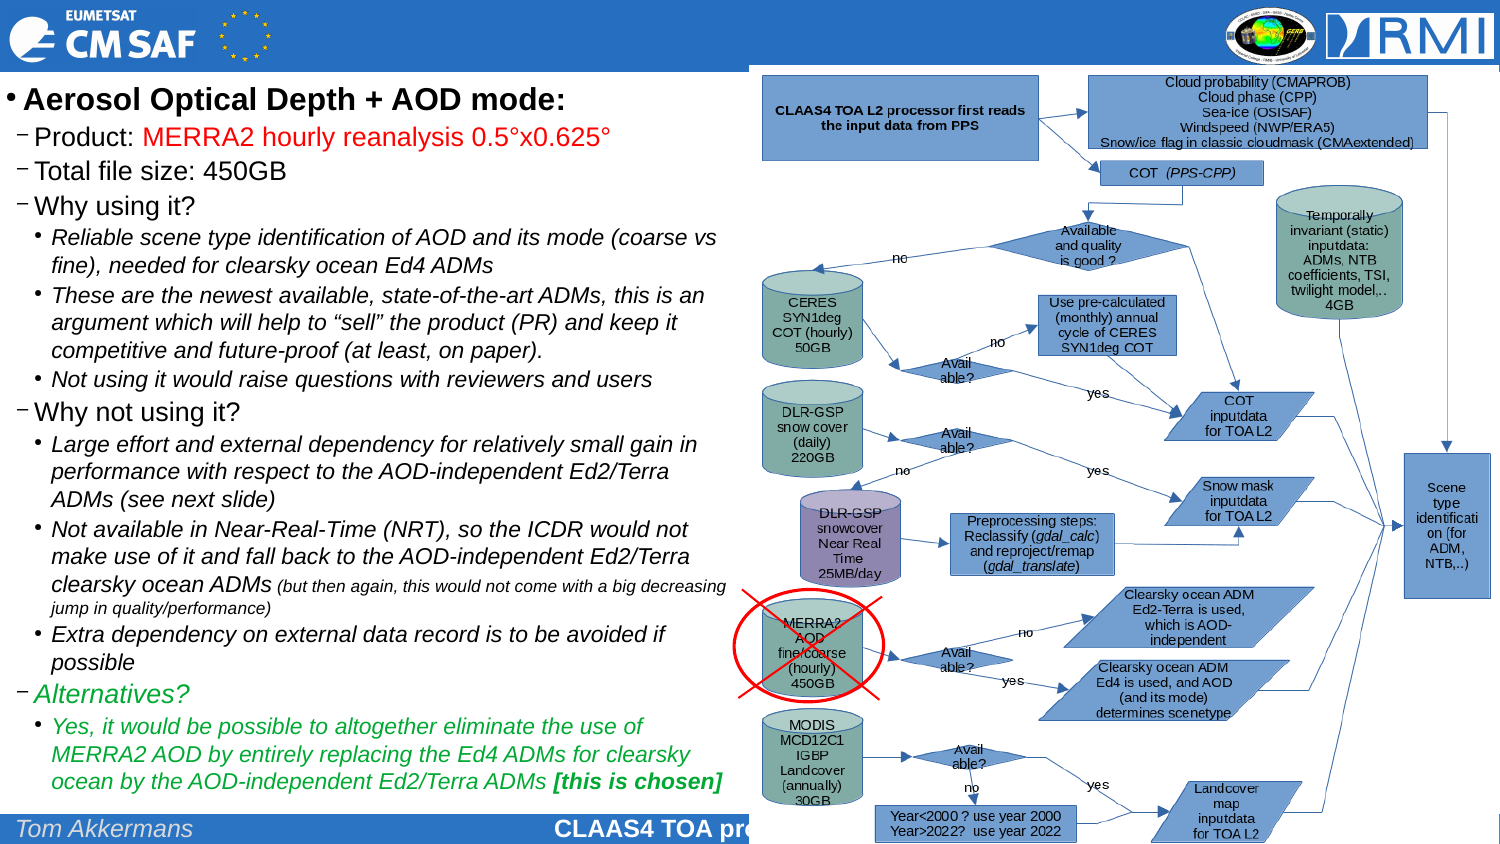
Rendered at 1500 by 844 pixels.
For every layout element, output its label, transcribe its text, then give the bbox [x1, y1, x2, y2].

picture [816, 611, 881, 682]
picture [749, 598, 756, 609]
picture [749, 7, 1500, 844]
picture [764, 592, 862, 644]
picture [749, 606, 809, 683]
picture [8, 8, 198, 64]
picture [759, 648, 858, 700]
list Aerosol Optical Depth + AOD mode: Product: MERRA2 hourly reanalysis 0.5°x0.625° Total file size: 450GB Why using it? Reliable scene type identification of AOD and its mode (coarse vs fine), needed for clearsky ocean Ed4 ADMs These are the newest available, state-of-the-art ADMs, this is an argument which will help to “sell” the product (PR) and keep it competitive and future-proof (at least, on paper). Not using it would raise questions with reviewers and users Why not using it? Large effort and external dependency for relatively small gain in performance with respect to the AOD-independent Ed2/Terra ADMs (see next slide) Not available in Near-Real-Time (NRT), so the ICDR would not make use of it and fall back to the AOD-independent Ed2/Terra clearsky ocean ADMs (but then again, this would not come with a big decreasing jump in quality/performance) Extra dependency on external data record is to be avoided if possible Alternatives? Yes, it would be possible to altogether eliminate the use of MERRA2 AOD by entirely replacing the Ed4 ADMs for clearsky ocean by the AOD-independent Ed2/Terra ADMs [this is chosen] [0, 79, 732, 812]
picture [1326, 13, 1494, 59]
picture [216, 7, 274, 65]
